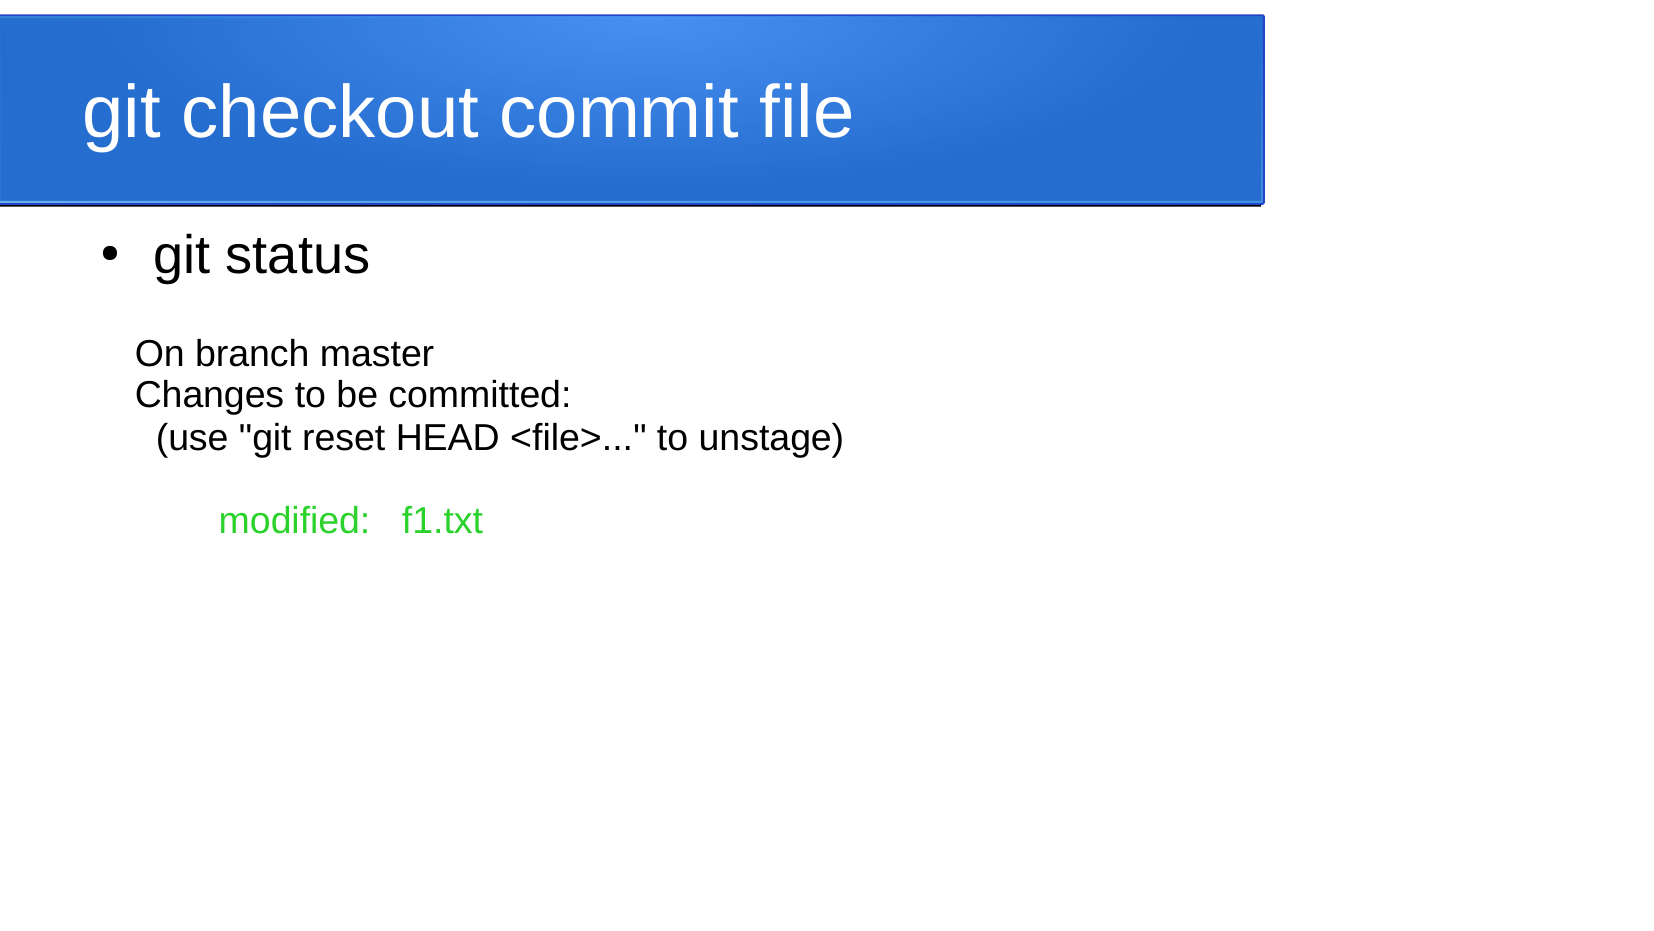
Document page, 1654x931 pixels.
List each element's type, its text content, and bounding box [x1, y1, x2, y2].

title git checkout commit file [82, 35, 1235, 189]
list git status [82, 224, 1571, 764]
text_box On branch master Changes to be committed: (use "git reset HEAD <file>..." to unstage) modified: f1.txt [120, 324, 1471, 631]
